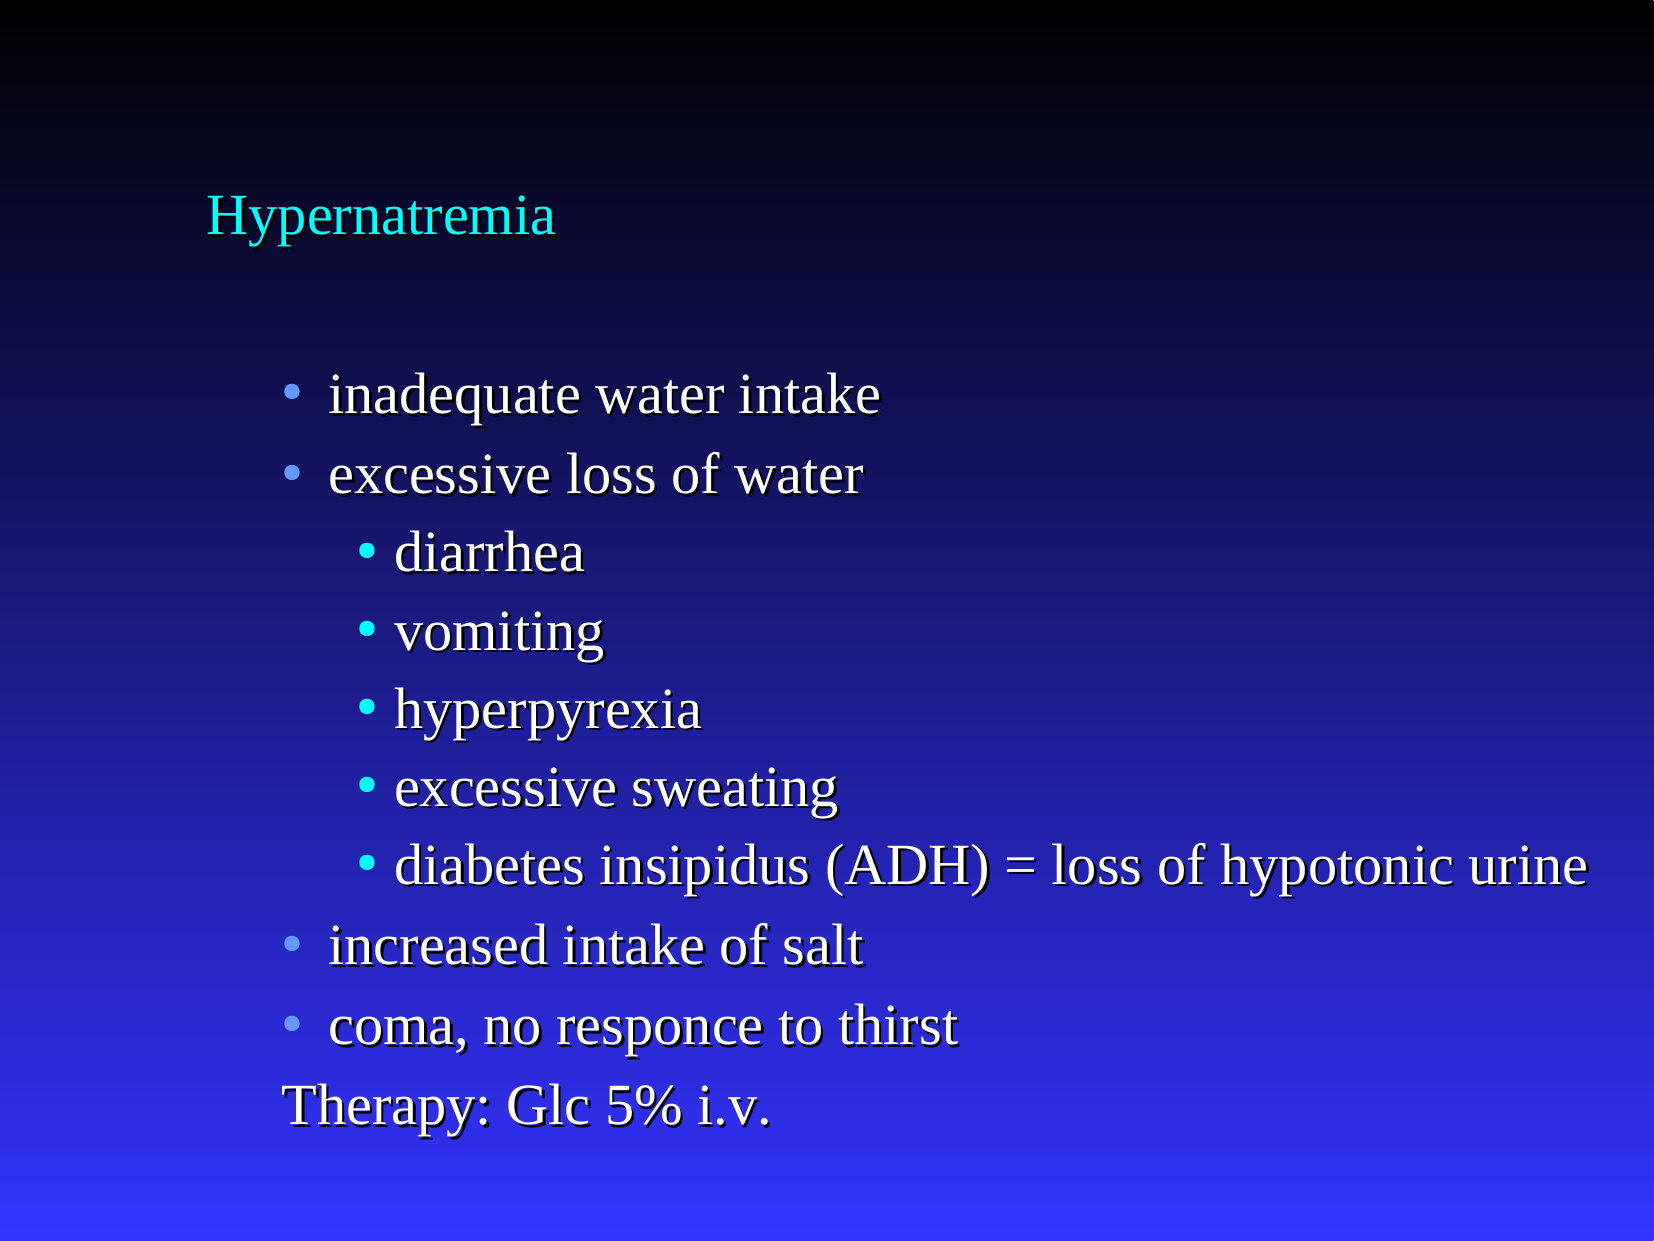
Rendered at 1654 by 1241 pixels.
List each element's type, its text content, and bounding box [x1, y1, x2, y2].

list inadequate water intake excessive loss of water diarrhea vomiting hyperpyrexia excessive sweating diabetes insipidus (ADH) = loss of hypotonic urine increased intake of salt coma, no responce to thirst Therapy: Glc 5% i.v. [206, 358, 1613, 1146]
title Hypernatremia [206, 110, 1613, 317]
